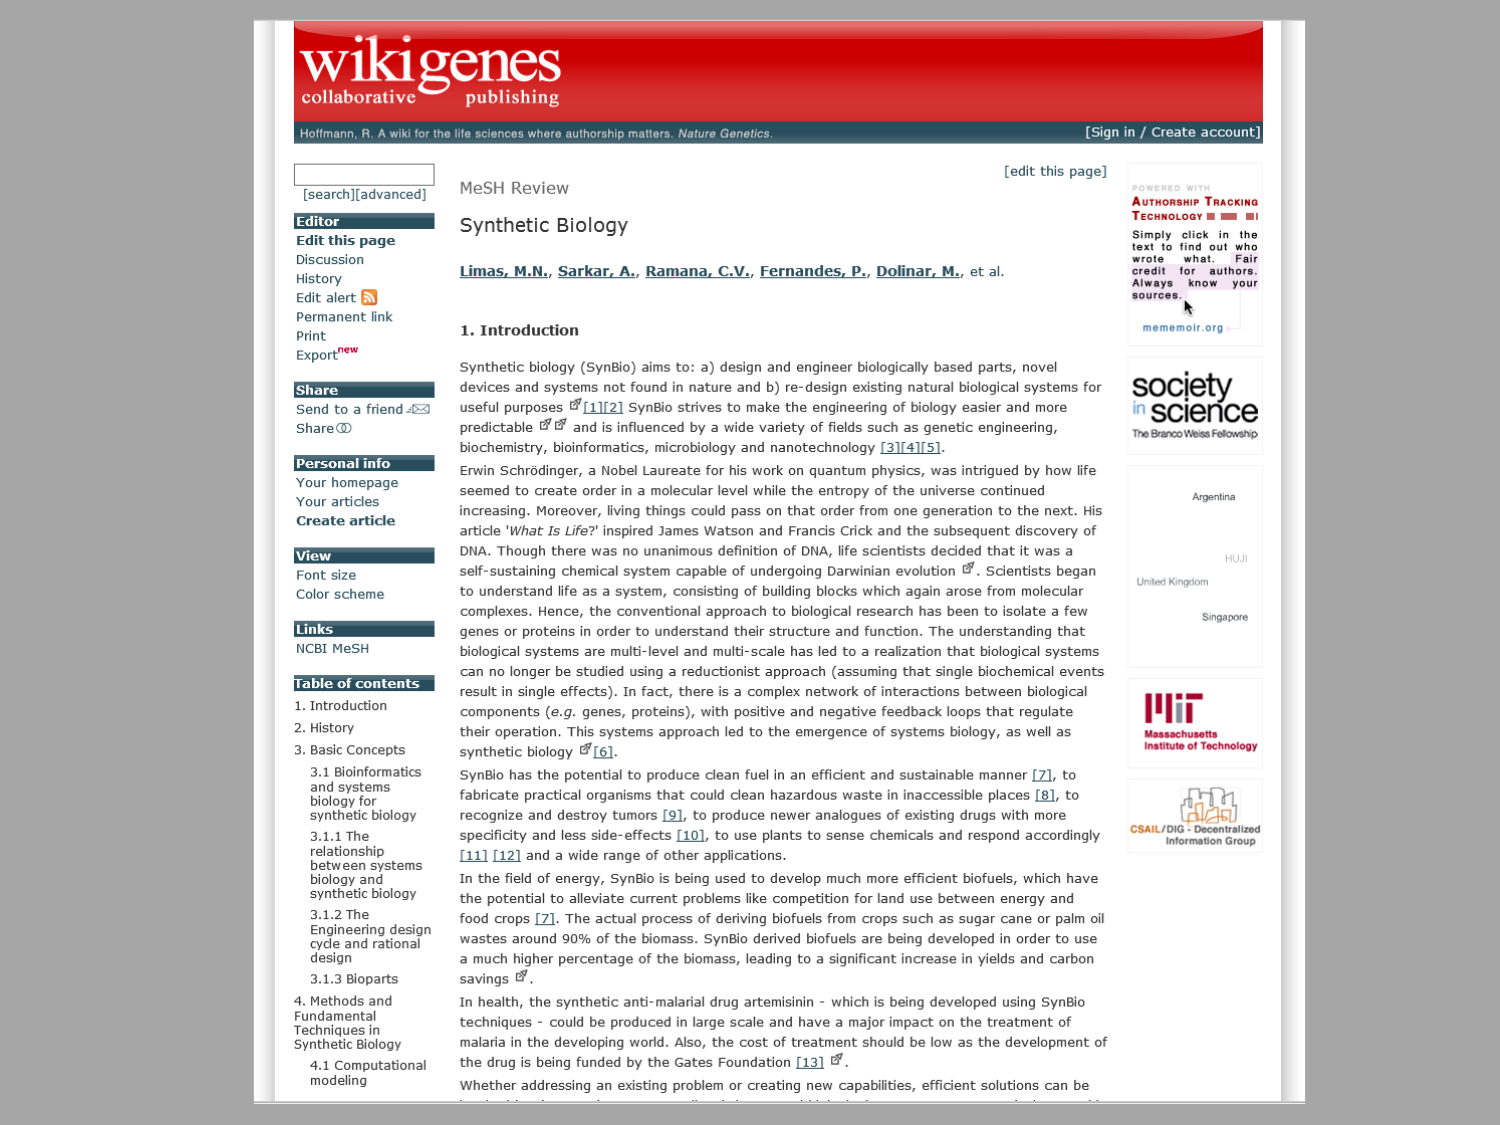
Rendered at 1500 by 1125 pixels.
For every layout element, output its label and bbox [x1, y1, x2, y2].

picture [253, 19, 1306, 1104]
